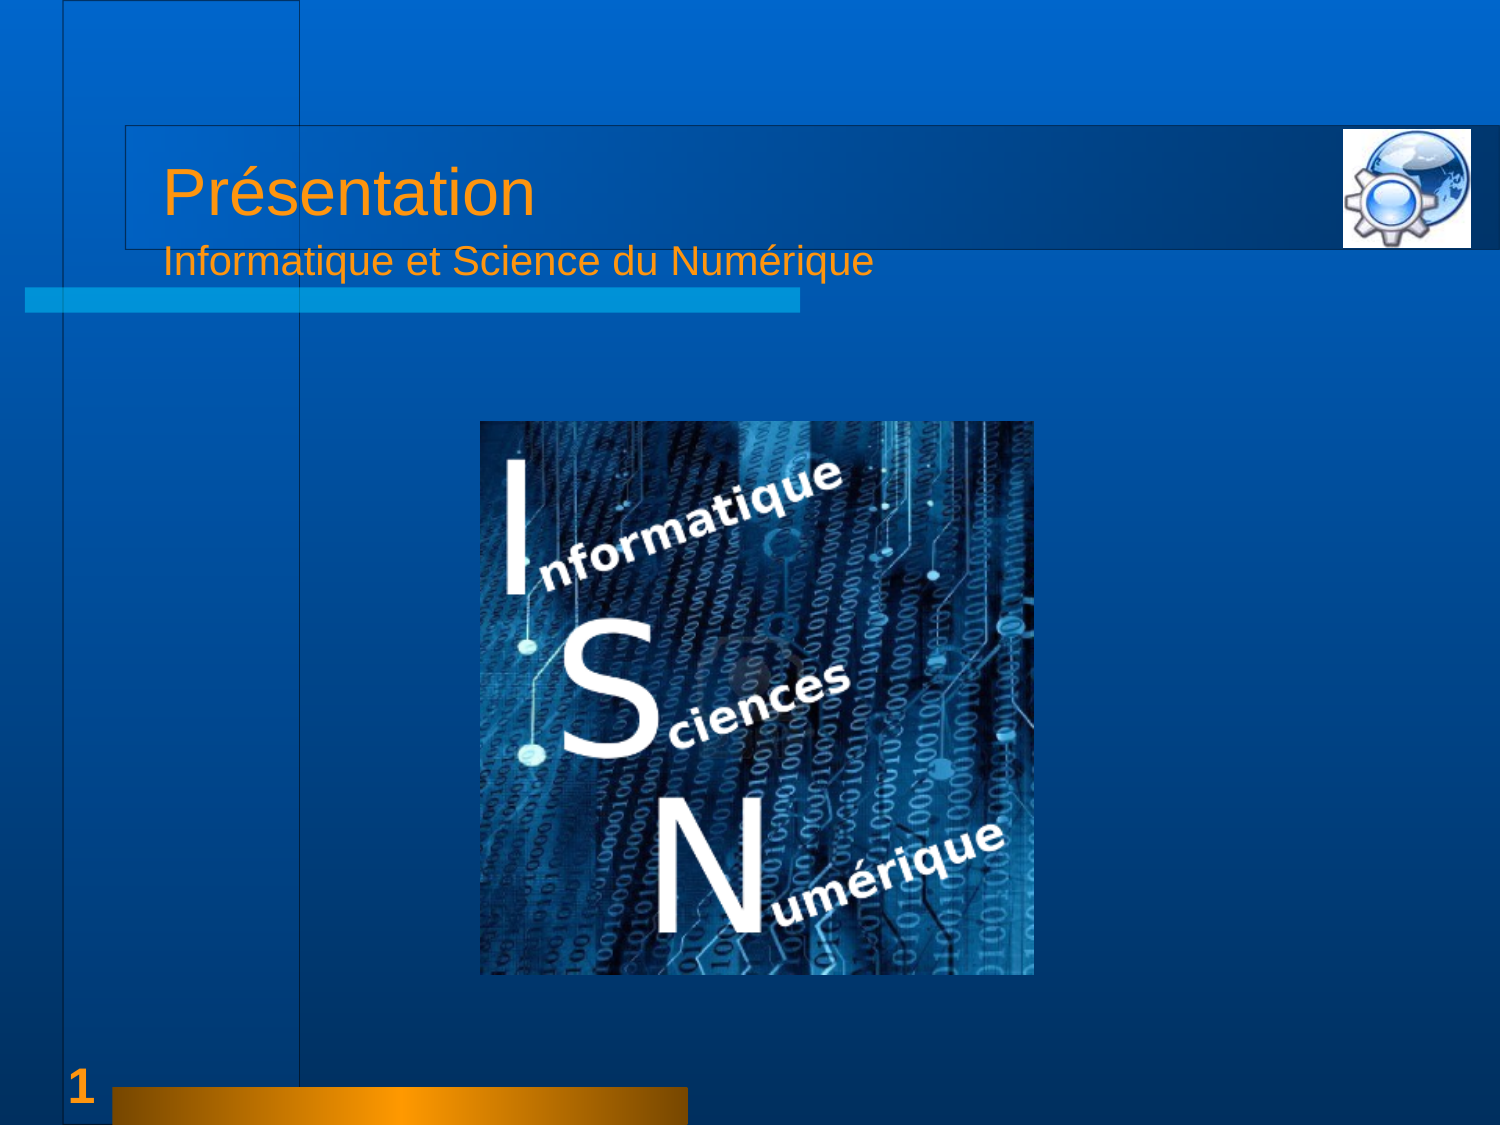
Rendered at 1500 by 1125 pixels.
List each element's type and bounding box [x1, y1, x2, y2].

picture [1343, 129, 1471, 248]
picture [480, 421, 1034, 975]
